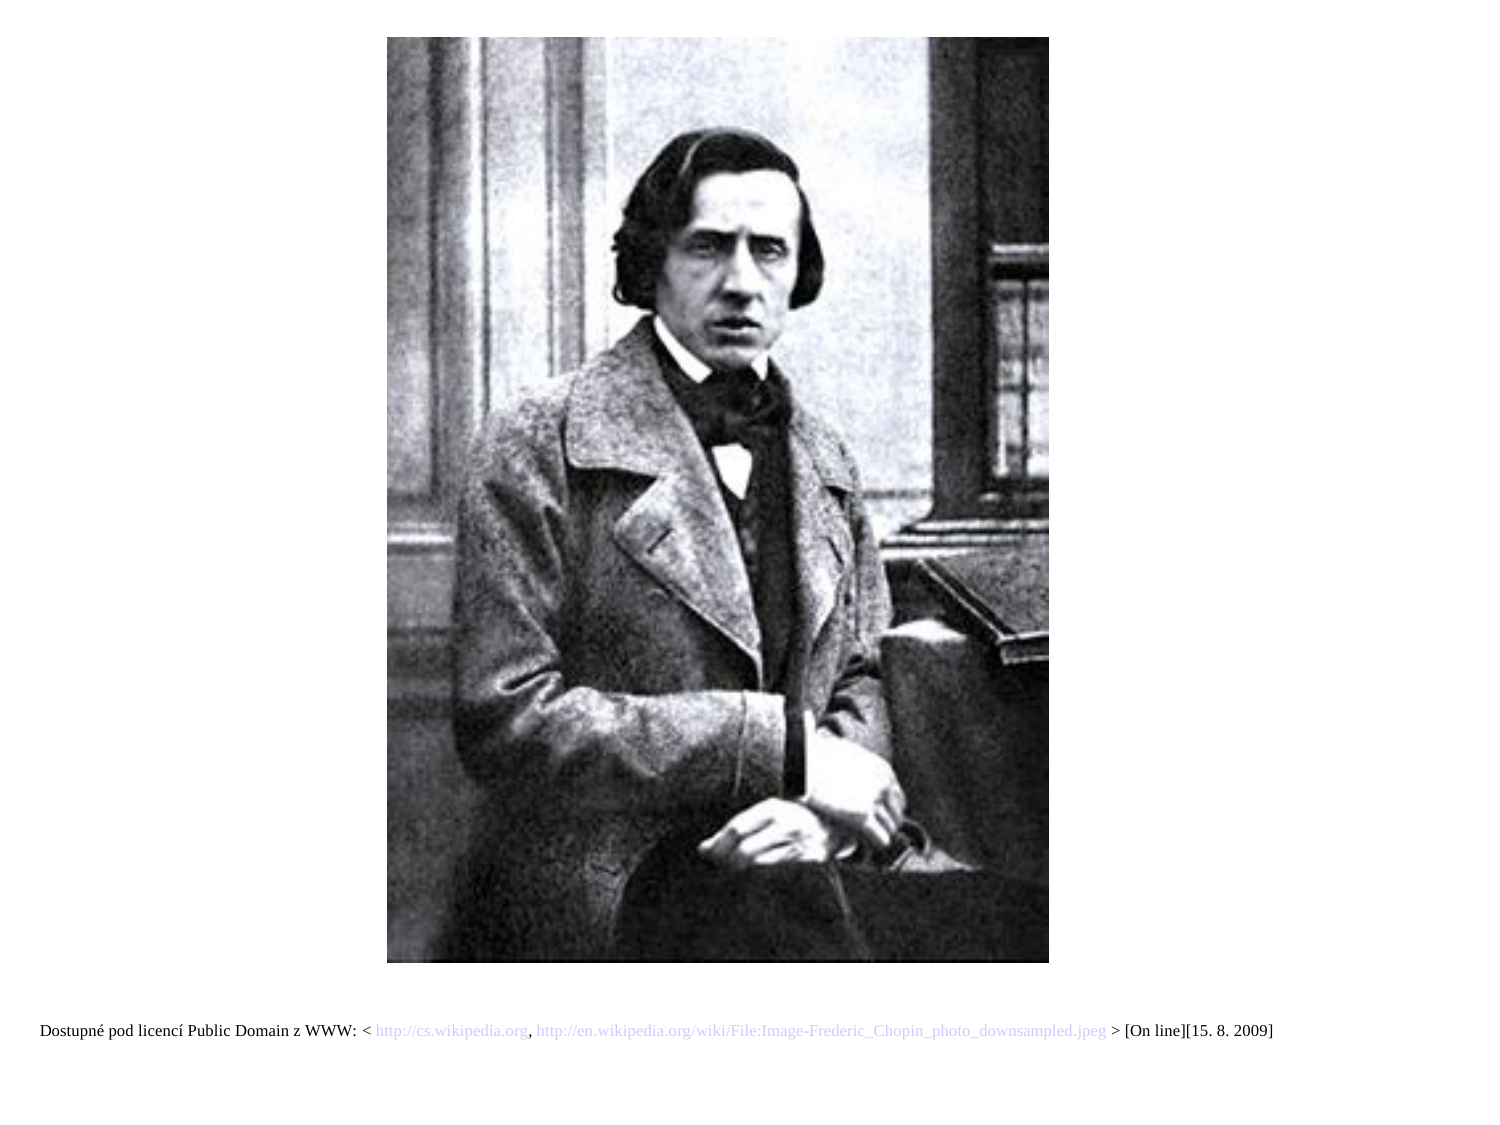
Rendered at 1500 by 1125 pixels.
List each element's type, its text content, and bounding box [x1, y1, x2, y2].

picture [387, 37, 1049, 963]
text_box Dostupné pod licencí Public Domain z WWW: < http://cs.wikipedia.org, http://en.wikipedia.org/wiki/File:Image-Frederic_Chopin_photo_downsampled.jpeg > [On line][15. 8. 2009] [24, 1012, 1500, 1088]
